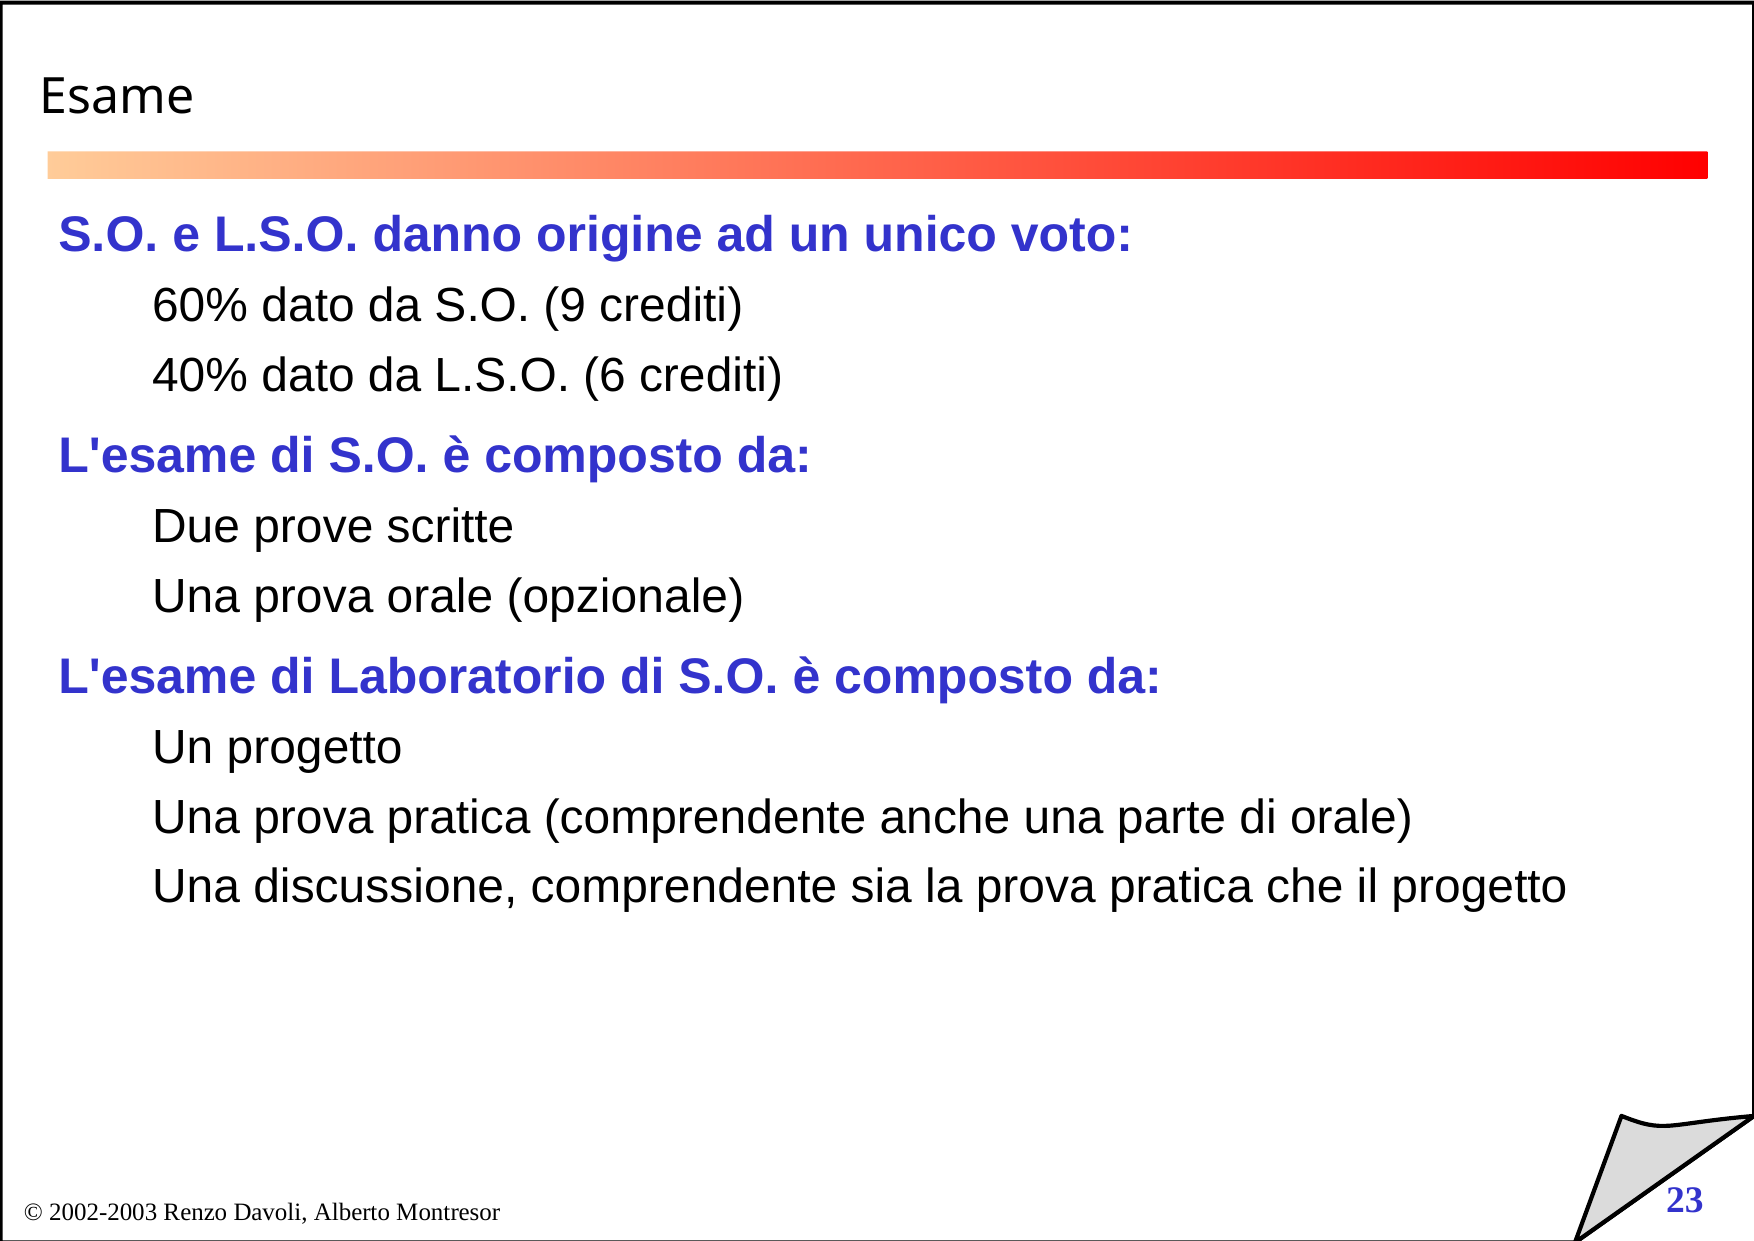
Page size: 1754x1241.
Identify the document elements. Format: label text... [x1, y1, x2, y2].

title Esame [40, 48, 1714, 144]
list S.O. e L.S.O. danno origine ad un unico voto: 60% dato da S.O. (9 crediti) 40% dato da L.S.O. (6 crediti) L'esame di S.O. è composto da: Due prove scritte Una prova orale (opzionale) L'esame di Laboratorio di S.O. è composto da: Un progetto Una prova pratica (comprendente anche una parte di orale) Una discussione, comprendente sia la prova pratica che il progetto [58, 206, 1696, 1133]
